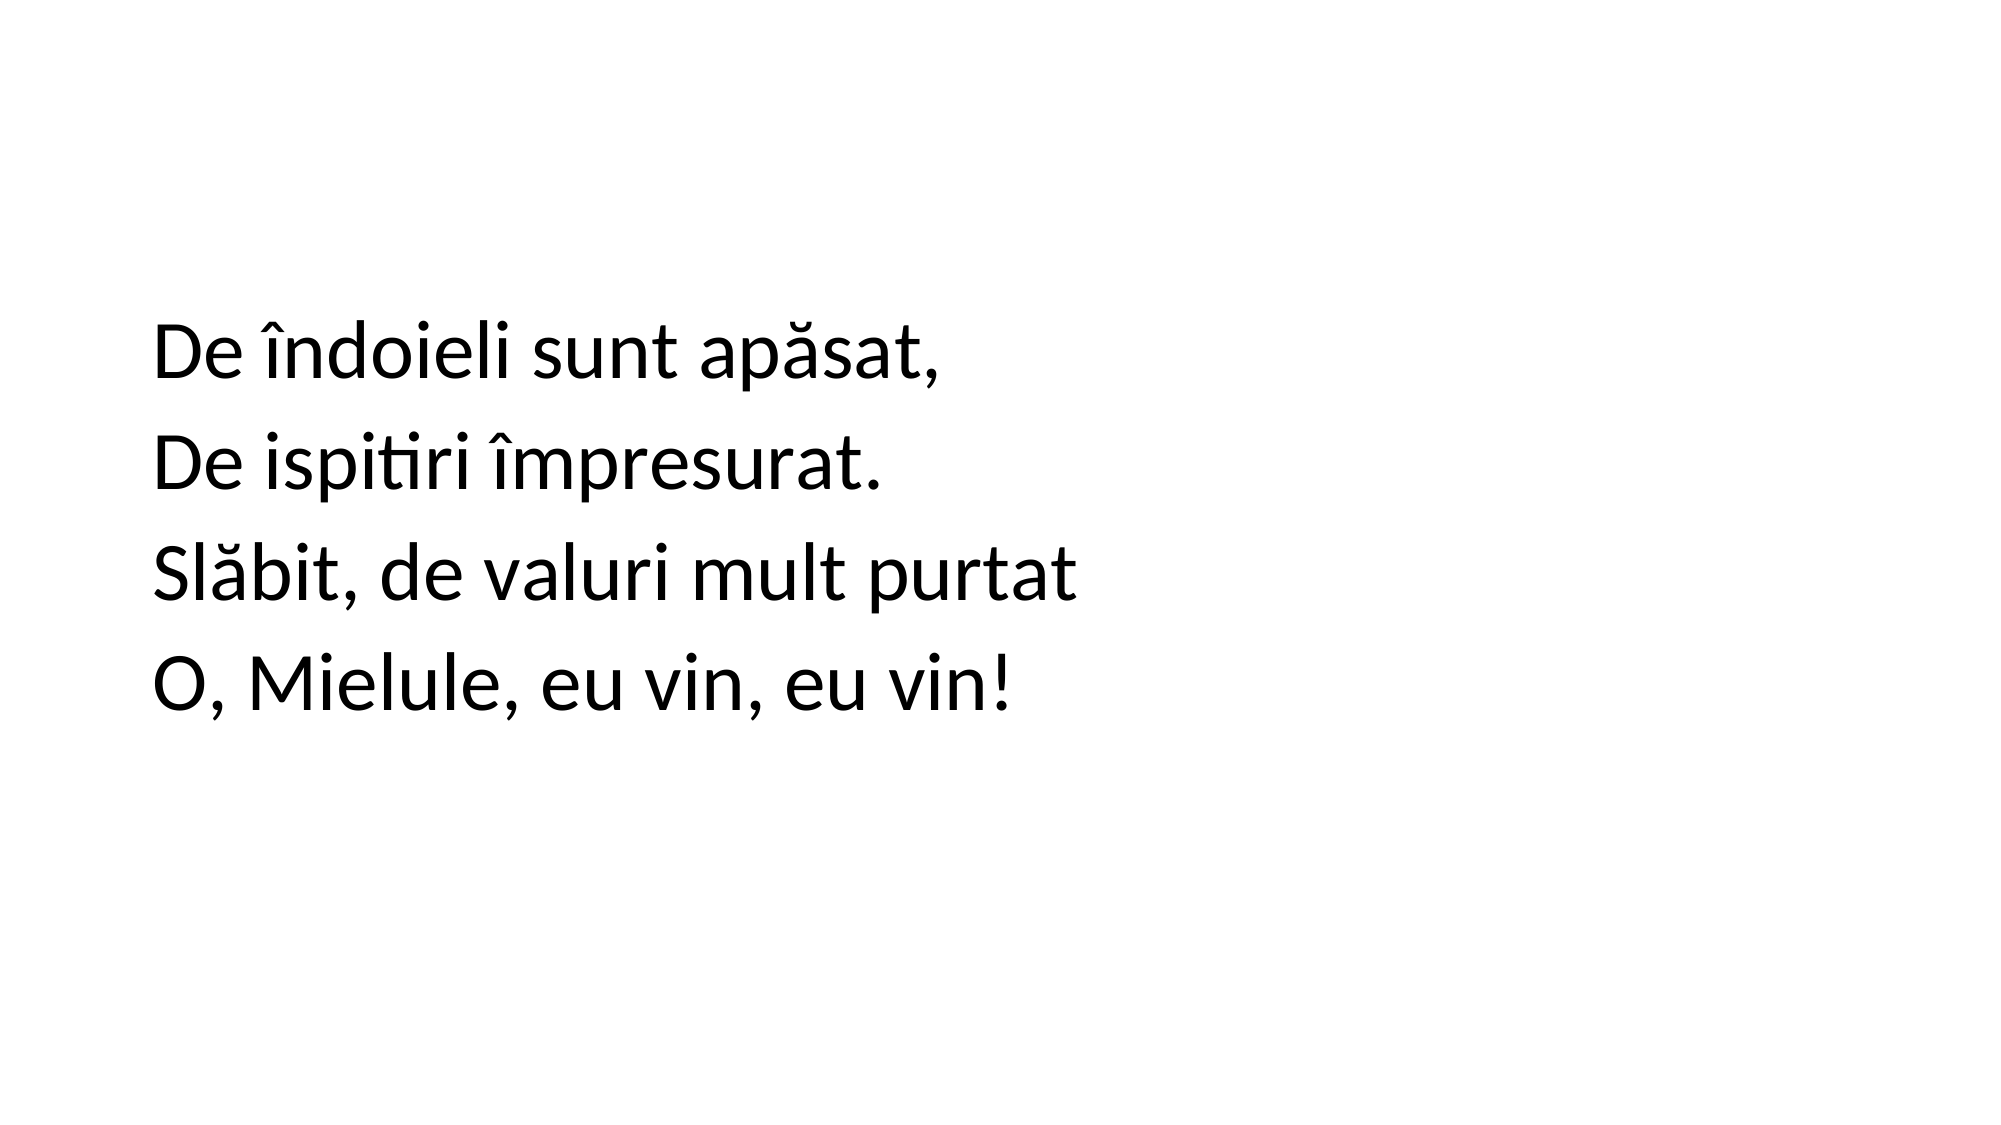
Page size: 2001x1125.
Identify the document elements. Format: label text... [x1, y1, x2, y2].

list De îndoieli sunt apăsat, De ispitiri împresurat. Slăbit, de valuri mult purtat O, Mielule, eu vin, eu vin! [137, 299, 1863, 1014]
